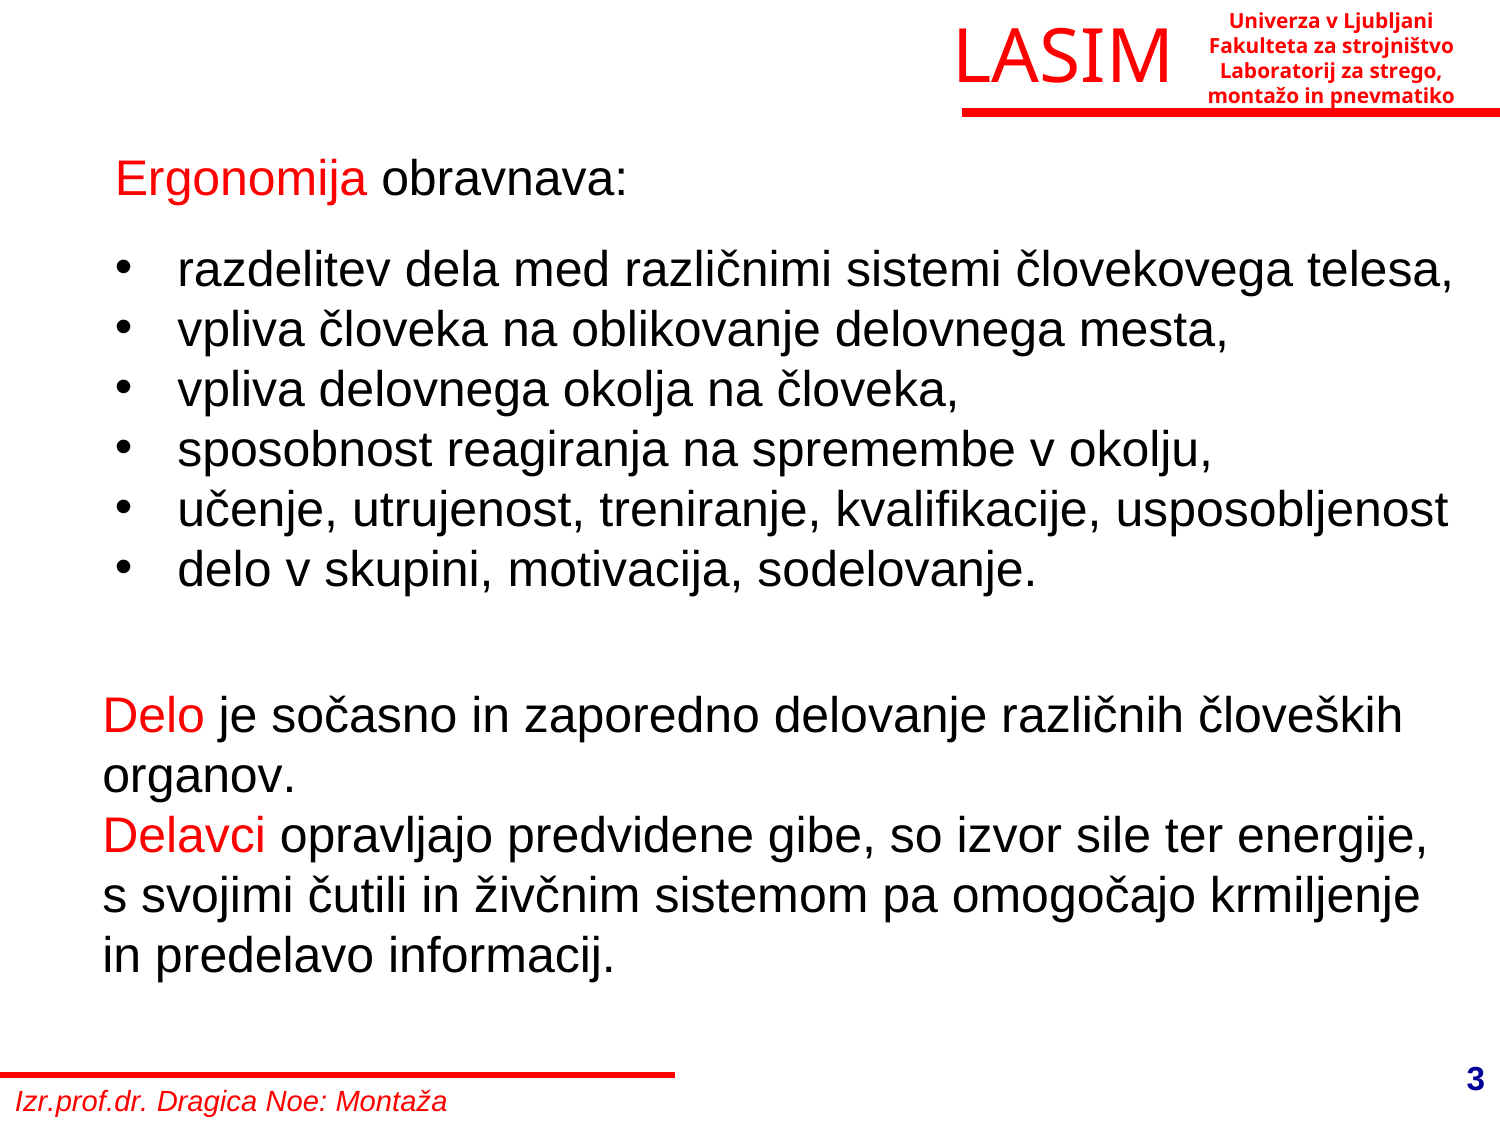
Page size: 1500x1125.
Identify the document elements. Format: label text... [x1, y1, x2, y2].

text_box Ergonomija obravnava: razdelitev dela med različnimi sistemi človekovega telesa, vpliva človeka na oblikovanje delovnega mesta, vpliva delovnega okolja na človeka, sposobnost reagiranja na spremembe v okolju, učenje, utrujenost, treniranje, kvalifikacije, usposobljenost delo v skupini, motivacija, sodelovanje. [99, 137, 1476, 605]
text_box Delo je sočasno in zaporedno delovanje različnih človeških organov. Delavci opravljajo predvidene gibe, so izvor sile ter energije, s svojimi čutili in živčnim sistemom pa omogočajo krmiljenje in predelavo informacij. [87, 674, 1463, 991]
